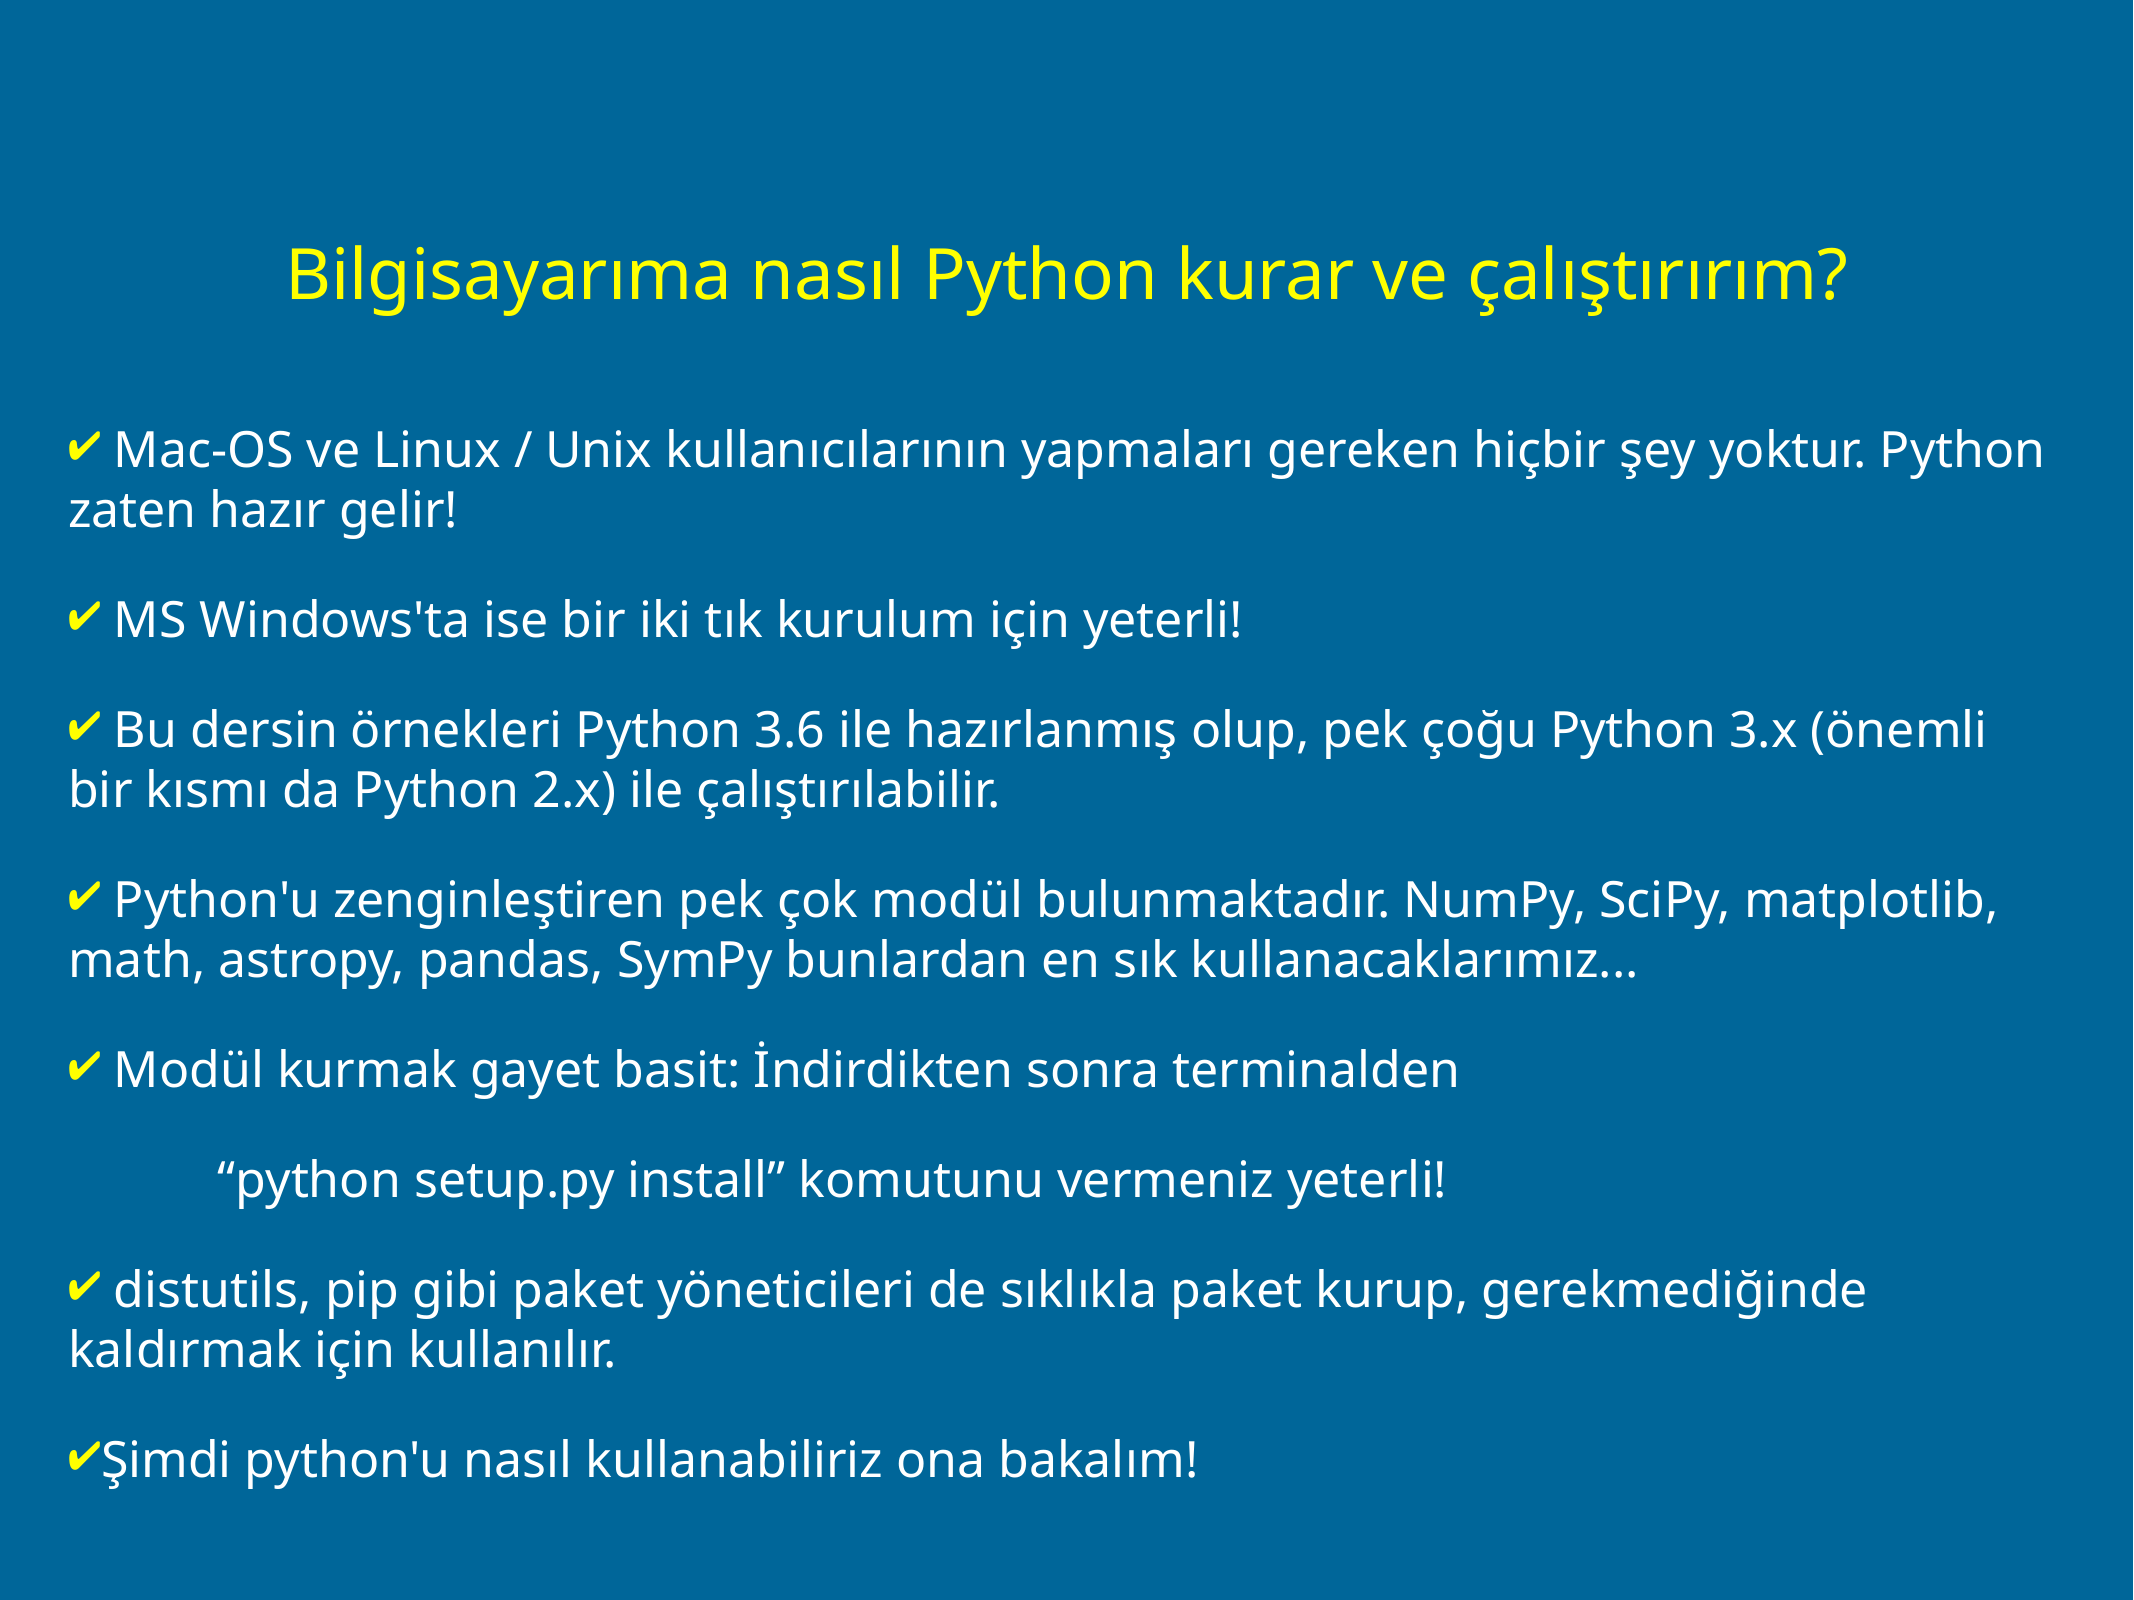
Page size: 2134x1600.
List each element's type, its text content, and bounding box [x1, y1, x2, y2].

title Bilgisayarıma nasıl Python kurar ve çalıştırırım? [208, 142, 1925, 401]
list Mac-OS ve Linux / Unix kullanıcılarının yapmaları gereken hiçbir şey yoktur. Python zaten hazır gelir! MS Windows'ta ise bir iki tık kurulum için yeterli! Bu dersin örnekleri Python 3.6 ile hazırlanmış olup, pek çoğu Python 3.x (önemli bir kısmı da Python 2.x) ile çalıştırılabilir. Python'u zenginleştiren pek çok modül bulunmaktadır. NumPy, SciPy, matplotlib, math, astropy, pandas, SymPy bunlardan en sık kullanacaklarımız... Modül kurmak gayet basit: İndirdikten sonra terminalden “python setup.py install” komutunu vermeniz yeterli! distutils, pip gibi paket yöneticileri de sıklıkla paket kurup, gerekmediğinde kaldırmak için kullanılır. Şimdi python'u nasıl kullanabiliriz ona bakalım! [60, 409, 2071, 1441]
